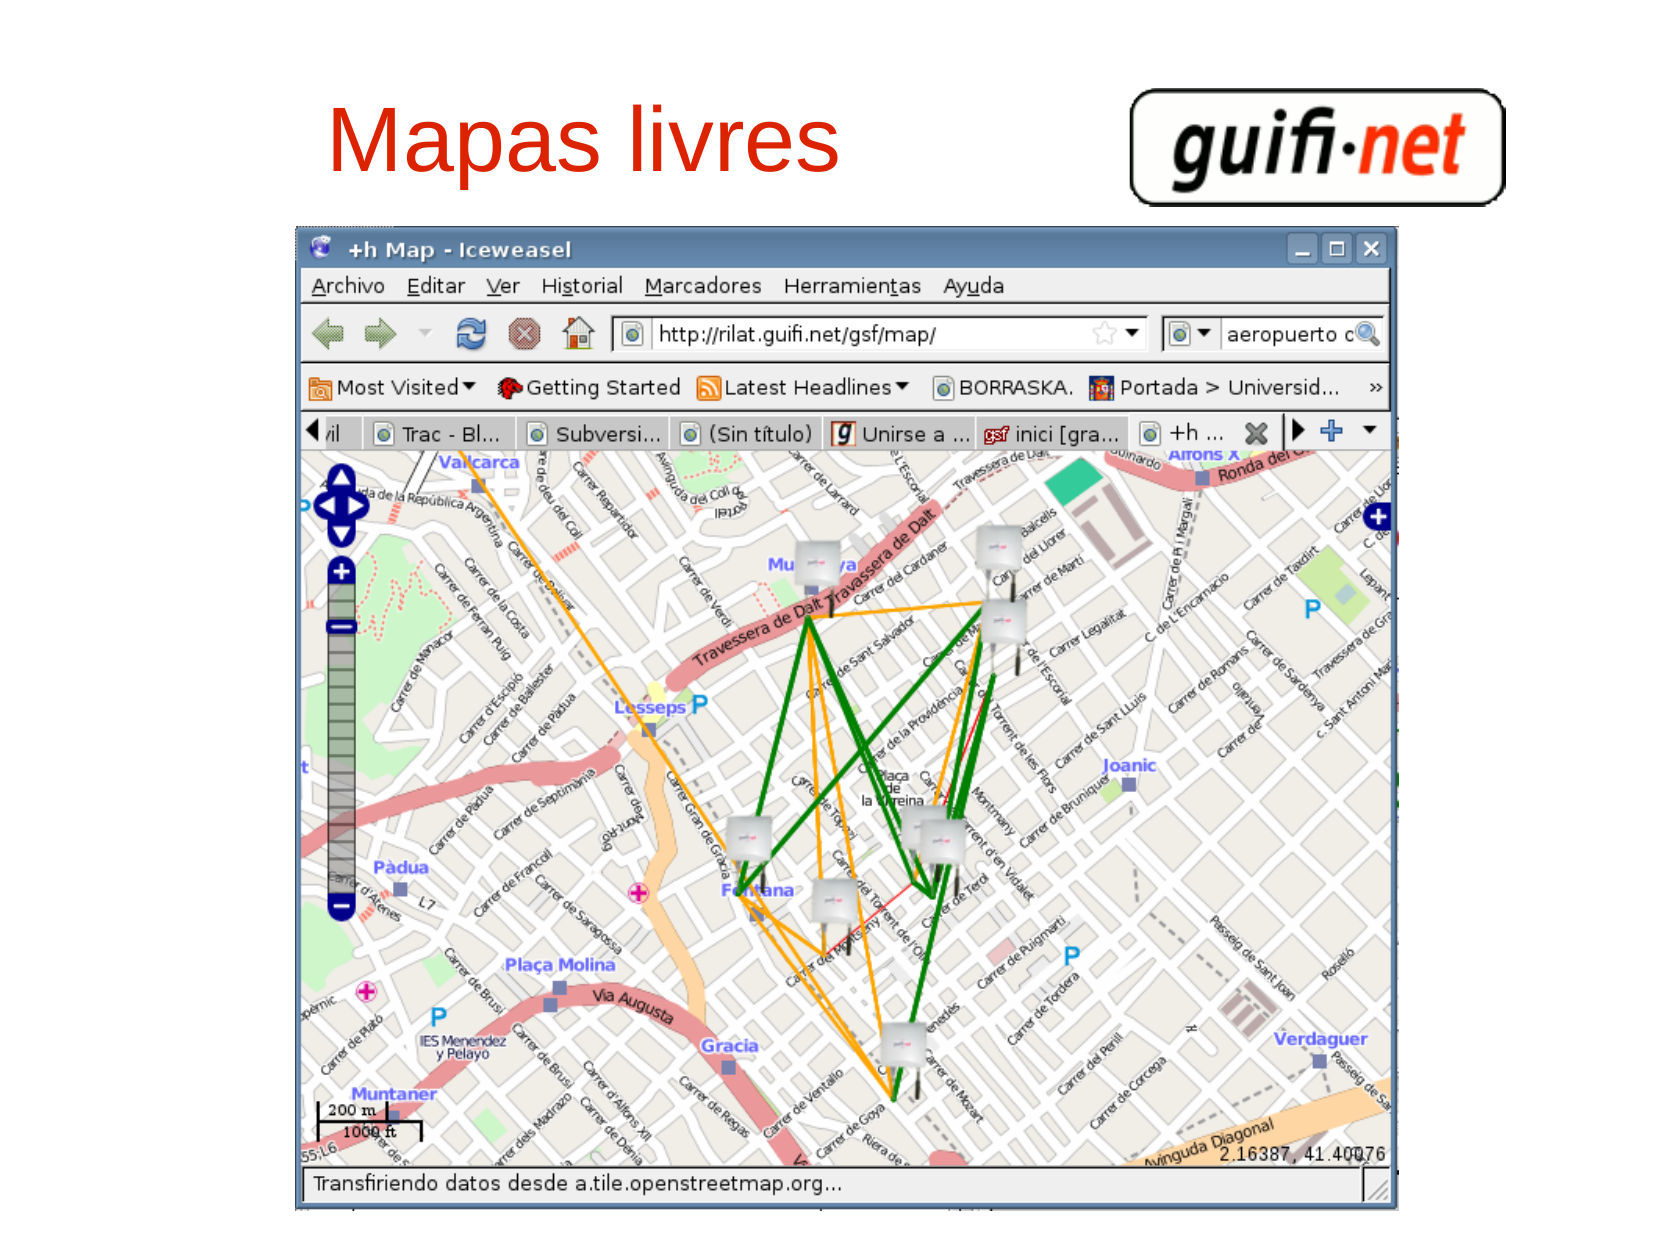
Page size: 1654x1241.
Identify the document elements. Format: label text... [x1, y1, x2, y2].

picture [1128, 88, 1506, 207]
title Mapas livres [76, 43, 1093, 237]
picture [295, 226, 1399, 1211]
